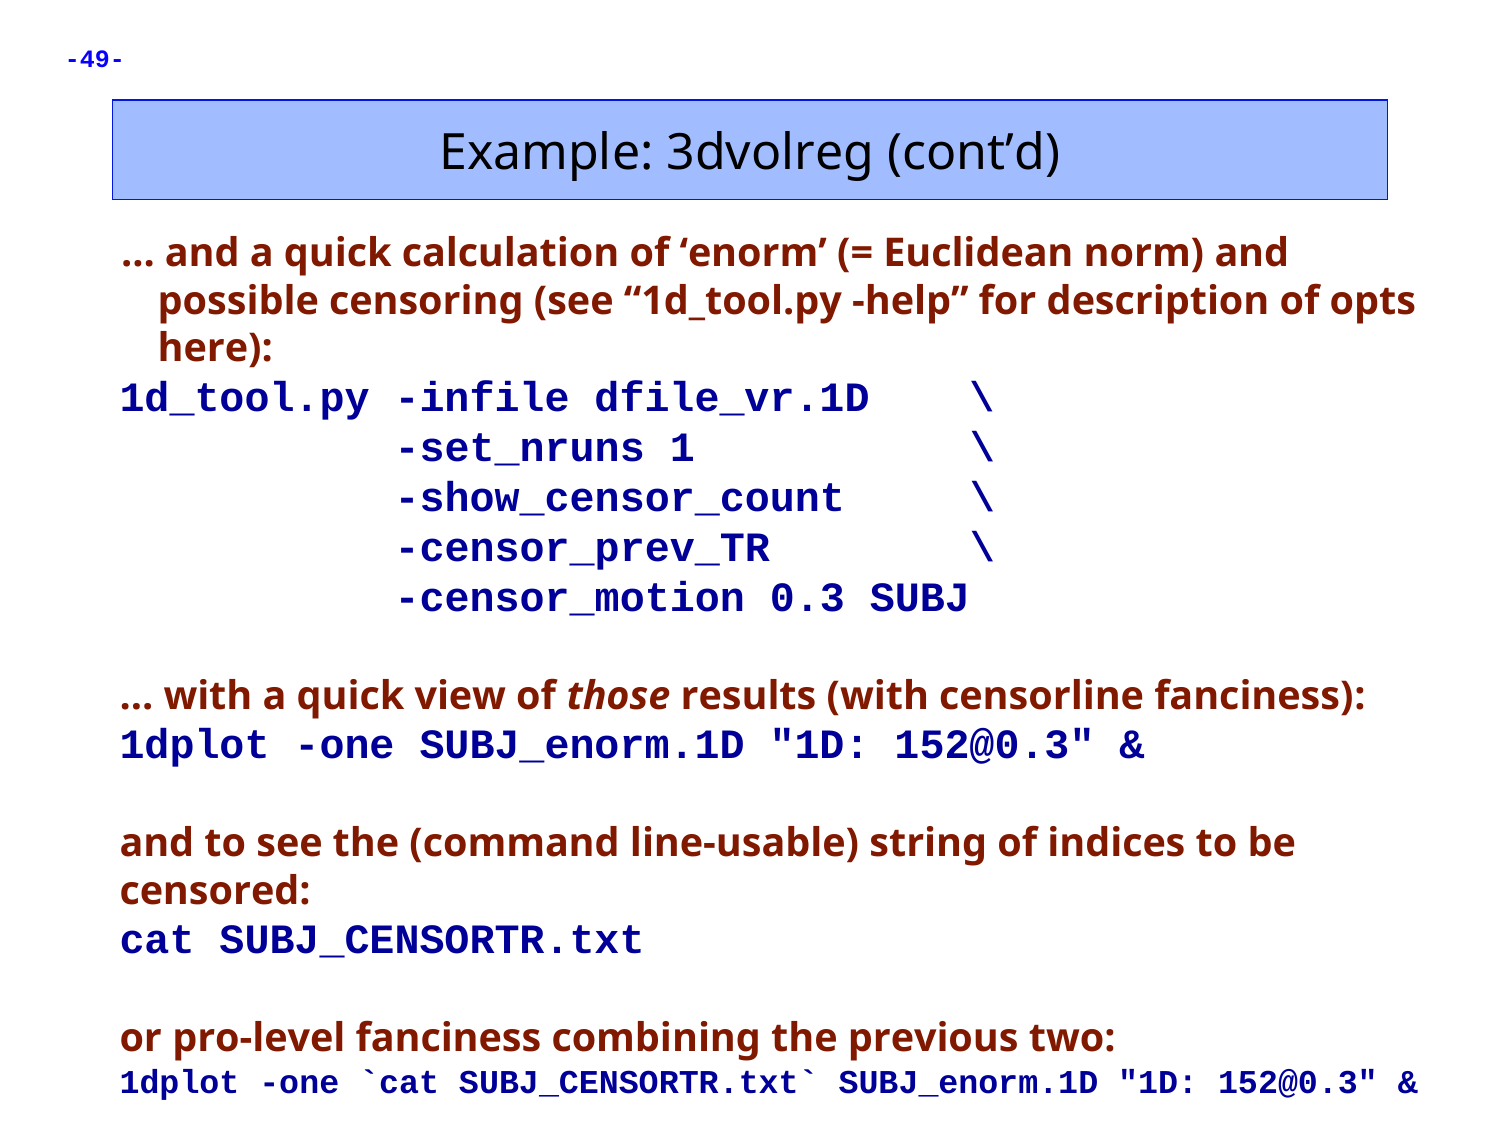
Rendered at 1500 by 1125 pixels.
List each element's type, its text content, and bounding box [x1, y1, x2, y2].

text_box Example: 3dvolreg (cont’d) [112, 99, 1388, 200]
text_box ... and a quick calculation of ‘enorm’ (= Euclidean norm) and possible censoring (see “1d_tool.py -help” for description of opts here): 1d_tool.py -infile dfile_vr.1D \ -set_nruns 1 \ -show_censor_count \ -censor_prev_TR \ -censor_motion 0.3 SUBJ ... with a quick view of those results (with censorline fanciness): 1dplot -one SUBJ_enorm.1D "1D: 152@0.3" & and to see the (command line-usable) string of indices to be censored: cat SUBJ_CENSORTR.txt or pro-level fanciness combining the previous two: 1dplot -one `cat SUBJ_CENSORTR.txt` SUBJ_enorm.1D "1D: 152@0.3" & [104, 219, 1465, 1102]
